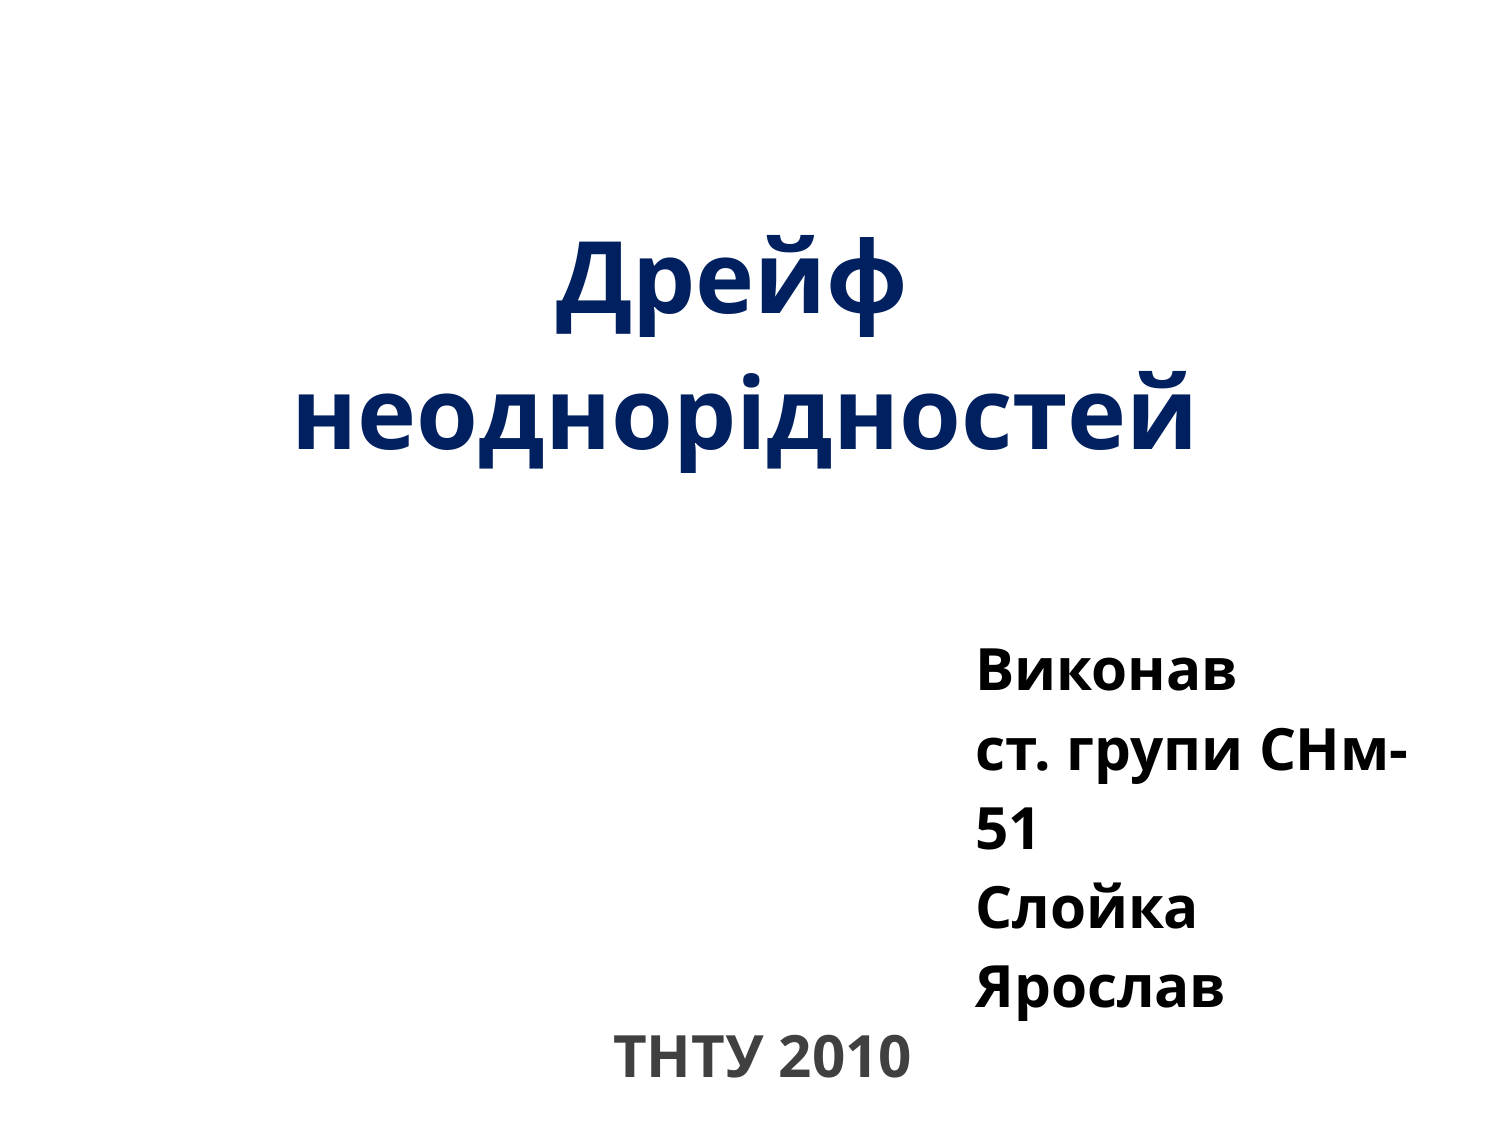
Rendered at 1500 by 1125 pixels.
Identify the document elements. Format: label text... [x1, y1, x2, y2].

text_box ТНТУ 2010 [598, 1007, 927, 1102]
title Дрейф неоднорідностей [70, 199, 1421, 586]
list Виконав ст. групи СНм-51 Слойка Ярослав [960, 621, 1430, 1125]
